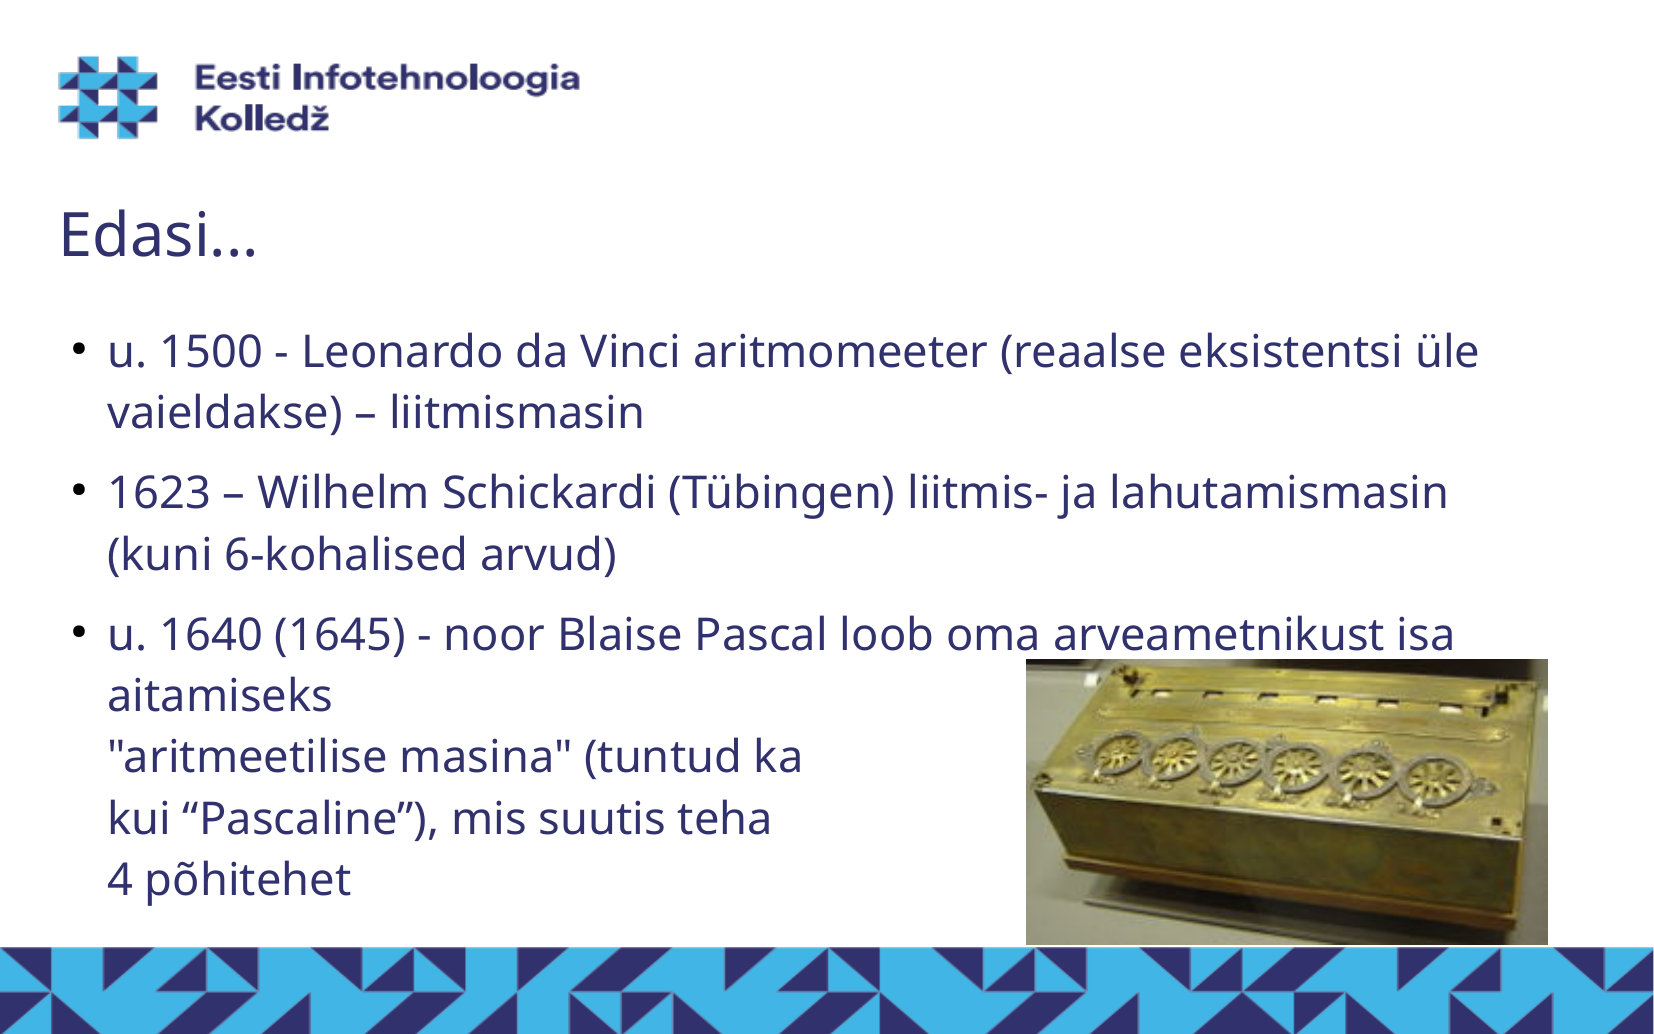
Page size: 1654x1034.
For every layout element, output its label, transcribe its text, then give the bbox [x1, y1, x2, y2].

picture [1026, 659, 1548, 945]
title Edasi... [59, 158, 1489, 308]
list u. 1500 - Leonardo da Vinci aritmomeeter (reaalse eksistentsi üle vaieldakse) – liitmismasin 1623 – Wilhelm Schickardi (Tübingen) liitmis- ja lahutamismasin (kuni 6-kohalised arvud) u. 1640 (1645) - noor Blaise Pascal loob oma arveametnikust isa aitamiseks "aritmeetilise masina" (tuntud ka kui “Pascaline”), mis suutis teha 4 põhitehet [59, 318, 1489, 910]
